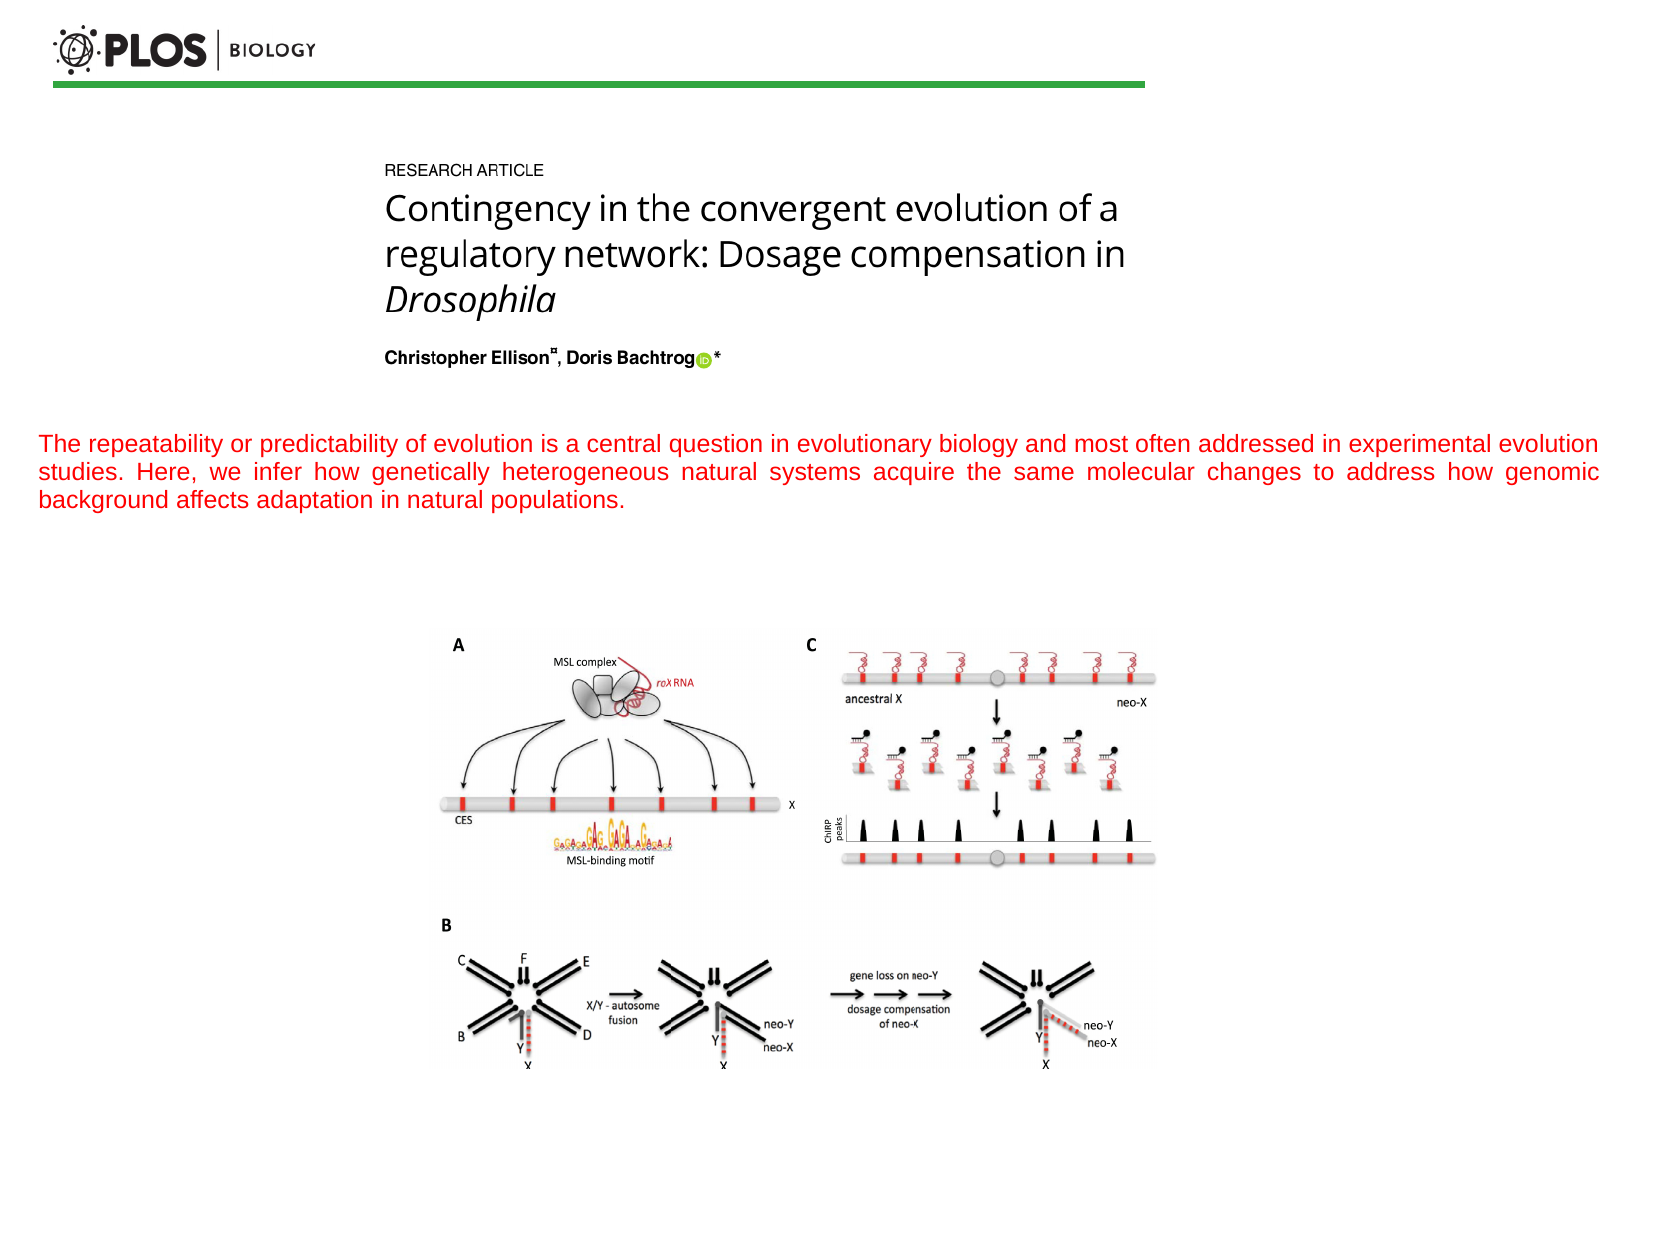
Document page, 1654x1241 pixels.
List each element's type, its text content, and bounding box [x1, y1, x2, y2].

picture [26, 11, 1186, 378]
text_box The repeatability or predictability of evolution is a central question in evolutionary biology and most often addressed in experimental evolution studies. Here, we infer how genetically heterogeneous natural systems acquire the same molecular changes to address how genomic background affects adaptation in natural populations. [23, 422, 1619, 550]
picture [429, 628, 1158, 1069]
